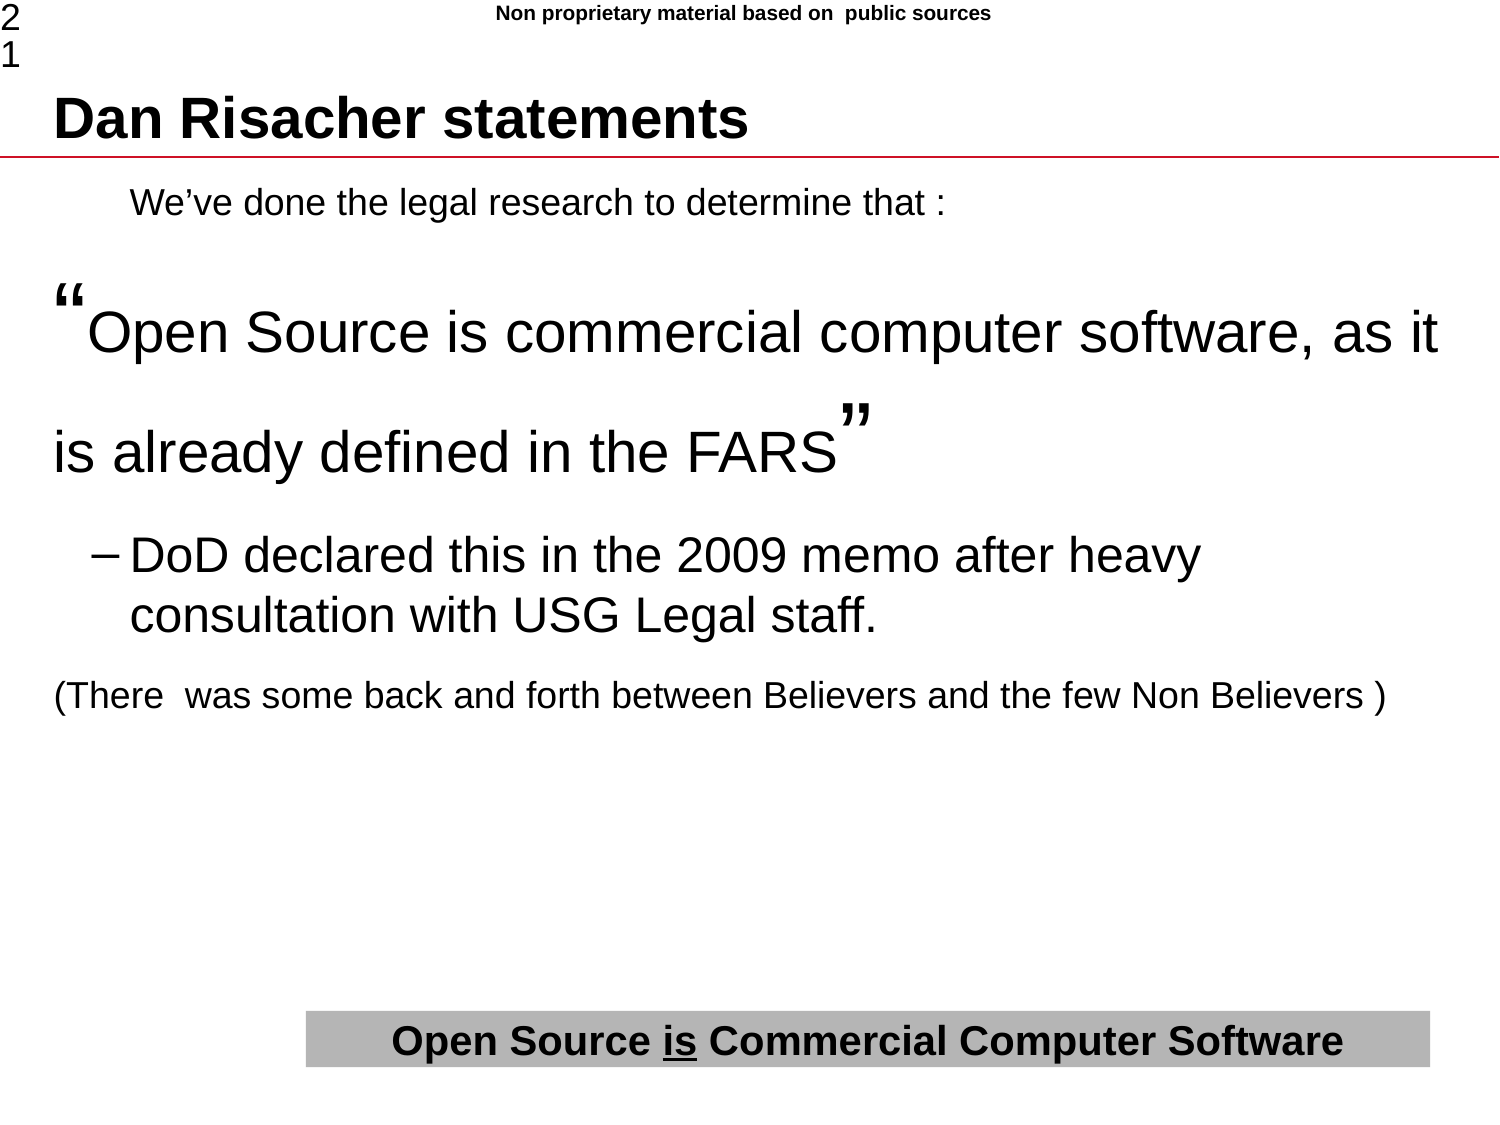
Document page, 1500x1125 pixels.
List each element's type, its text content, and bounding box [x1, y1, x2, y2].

list We’ve done the legal research to determine that : “Open Source is commercial computer software, as it is already defined in the FARS” DoD declared this in the 2009 memo after heavy consultation with USG Legal staff. (There was some back and forth between Believers and the few Non Believers ) [38, 170, 1461, 1011]
text_box Open Source is Commercial Computer Software [305, 1010, 1431, 1068]
title Dan Risacher statements [38, 35, 1225, 158]
